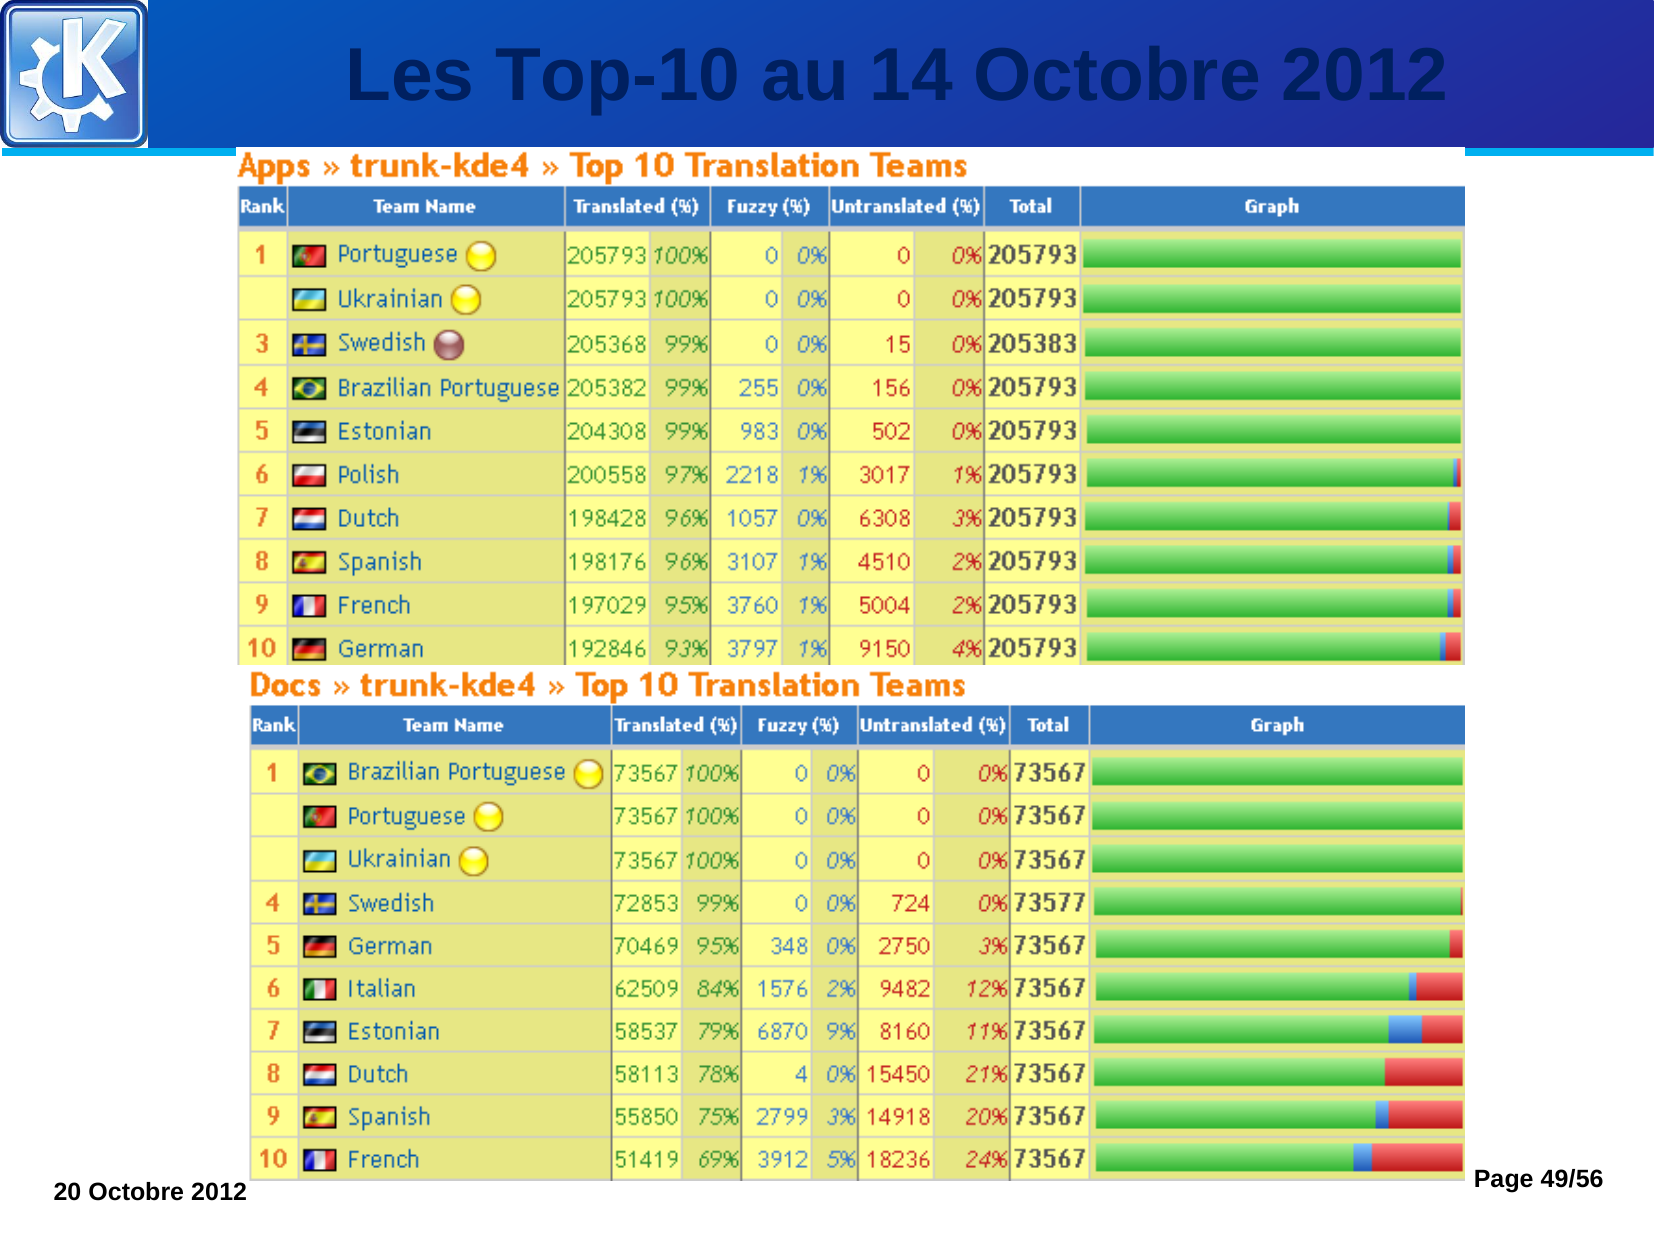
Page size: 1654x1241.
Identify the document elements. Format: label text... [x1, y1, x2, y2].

picture [236, 147, 1465, 1181]
text_box Les Top-10 au 14 Octobre 2012 [141, 0, 1654, 148]
picture [0, 0, 141, 148]
